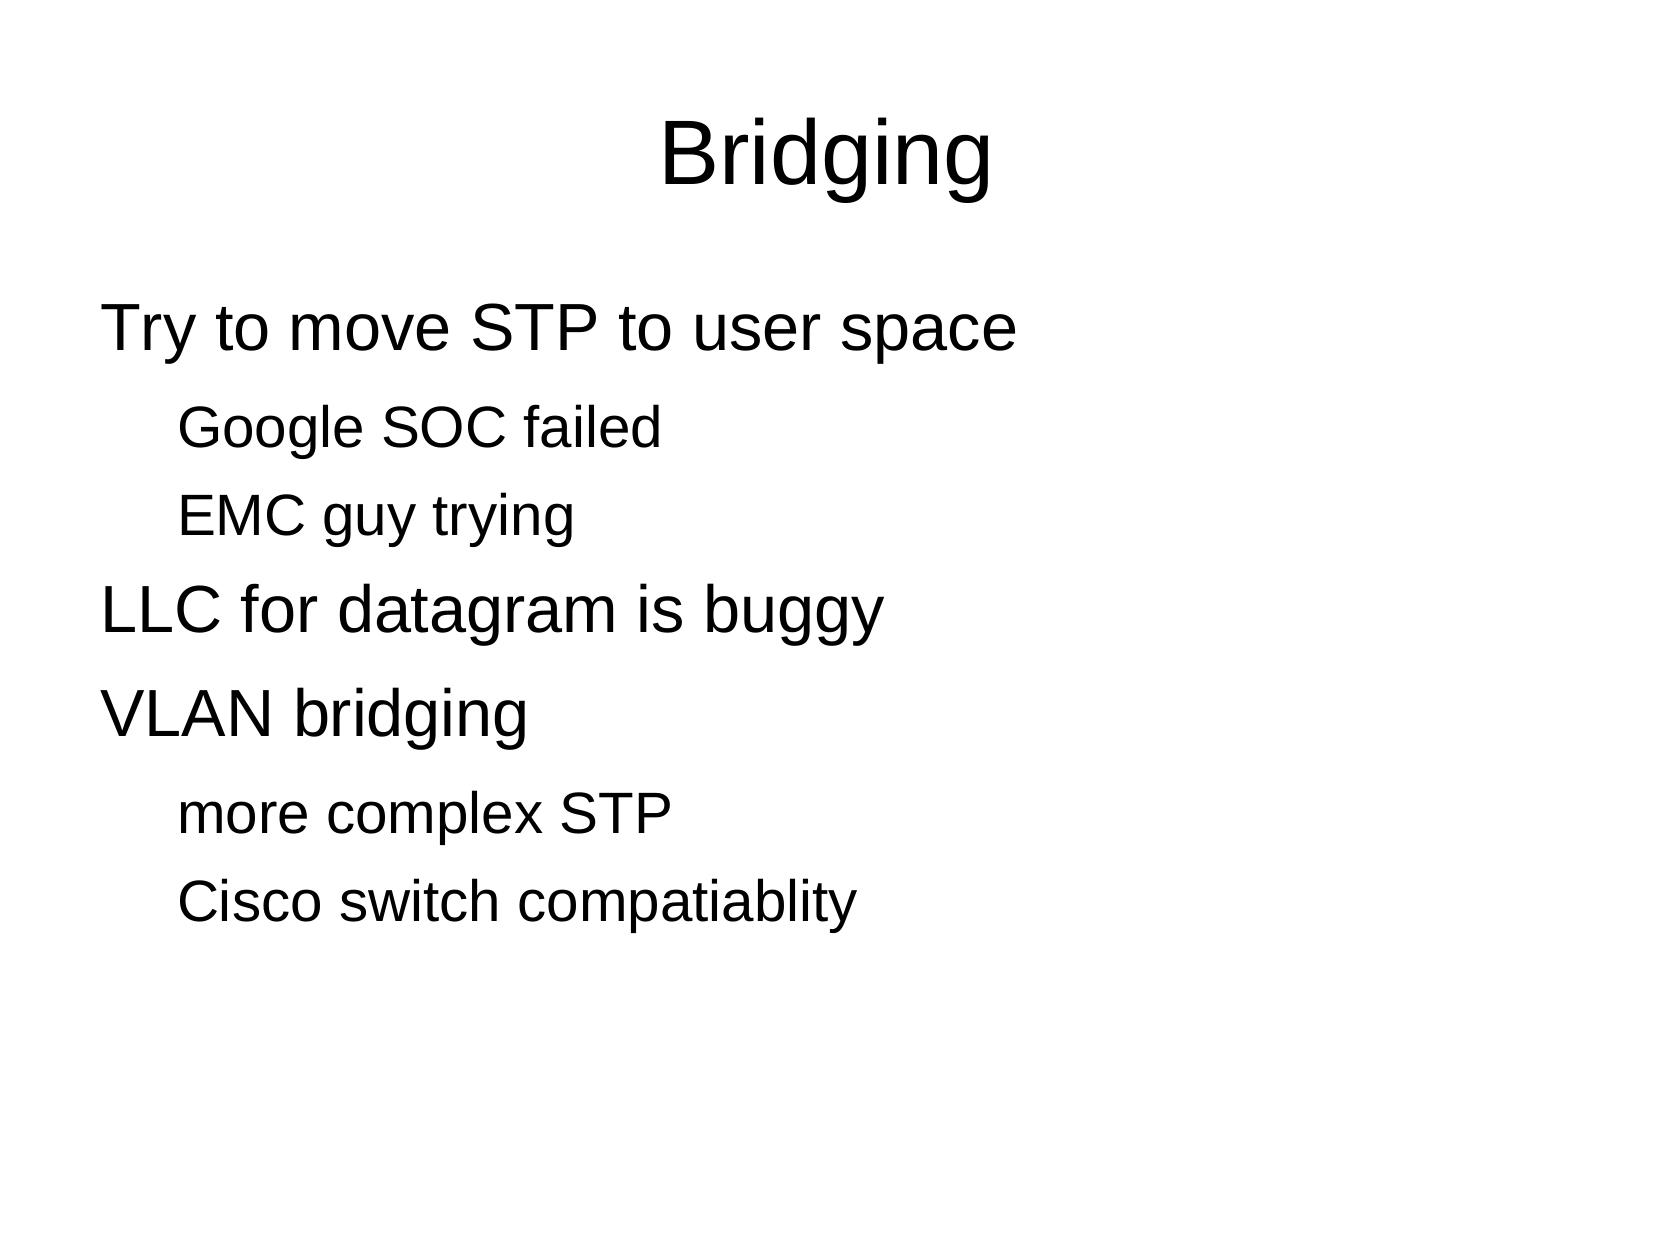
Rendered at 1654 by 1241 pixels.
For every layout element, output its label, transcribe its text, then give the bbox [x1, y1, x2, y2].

list Try to move STP to user space Google SOC failed EMC guy trying LLC for datagram is buggy VLAN bridging more complex STP Cisco switch compatiablity [82, 290, 1571, 1094]
title Bridging [82, 56, 1571, 250]
